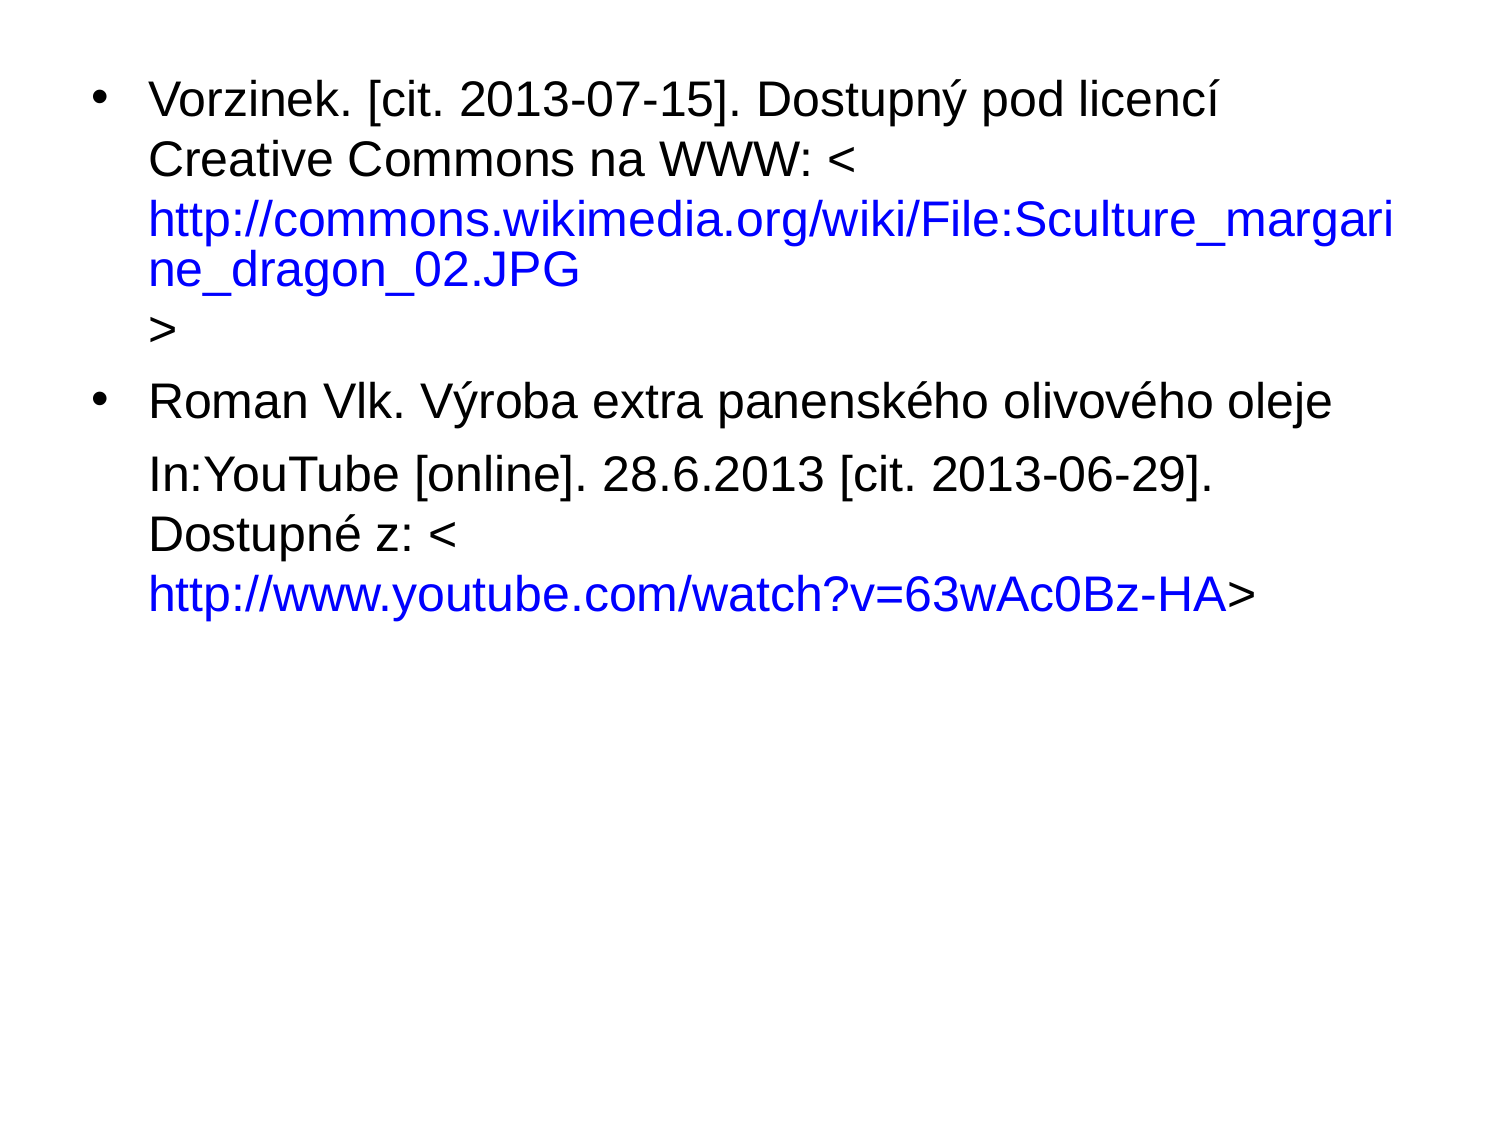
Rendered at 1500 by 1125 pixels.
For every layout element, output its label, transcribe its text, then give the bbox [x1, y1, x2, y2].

list Vorzinek. [cit. 2013-07-15]. Dostupný pod licencí Creative Commons na WWW: <http://commons.wikimedia.org/wiki/File:Sculture_margarine_dragon_02.JPG> Roman Vlk. Výroba extra panenského olivového oleje In:YouTube [online]. 28.6.2013 [cit. 2013-06-29]. Dostupné z: <http://www.youtube.com/watch?v=63wAc0Bz-HA> [76, 58, 1427, 1010]
